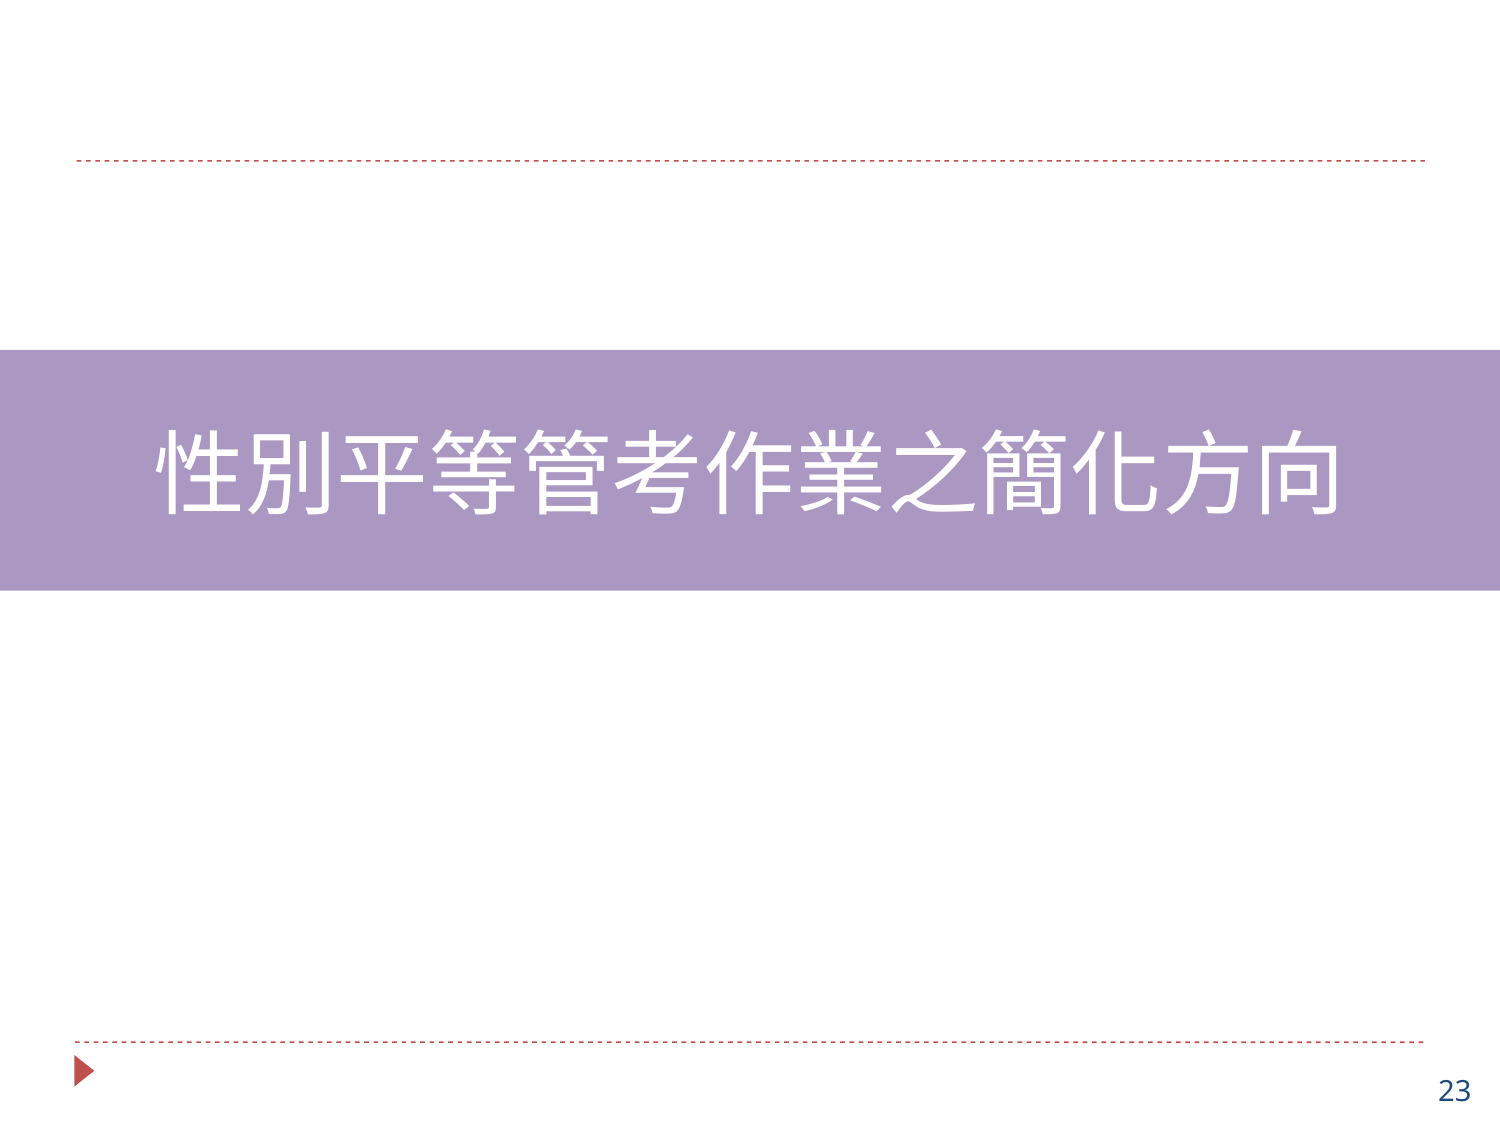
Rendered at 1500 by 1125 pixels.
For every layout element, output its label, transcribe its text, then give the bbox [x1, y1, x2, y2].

text_box 性別平等管考作業之簡化方向 [0, 349, 1500, 591]
text_box 23 [1423, 1065, 1500, 1125]
